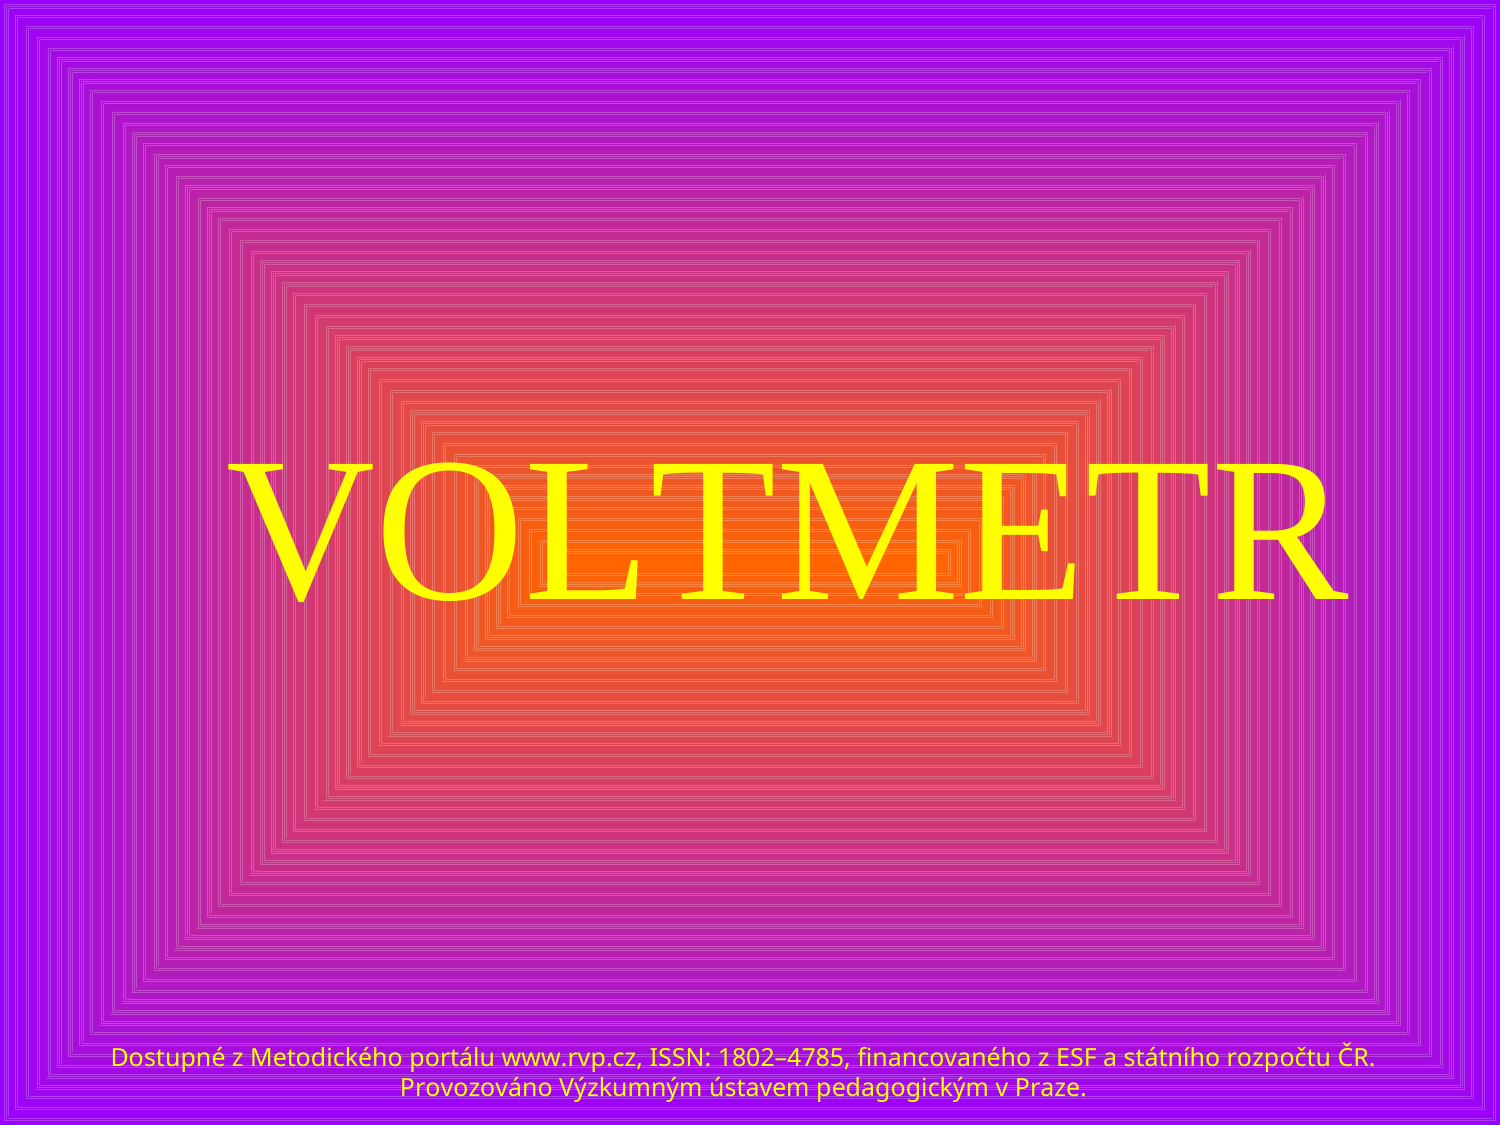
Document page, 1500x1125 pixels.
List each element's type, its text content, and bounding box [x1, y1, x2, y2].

text_box Dostupné z Metodického portálu www.rvp.cz, ISSN: 1802–4785, financovaného z ESF a státního rozpočtu ČR. Provozováno Výzkumným ústavem pedagogickým v Praze. [35, 1041, 1454, 1102]
text_box VOLTMETR [76, 385, 1500, 649]
